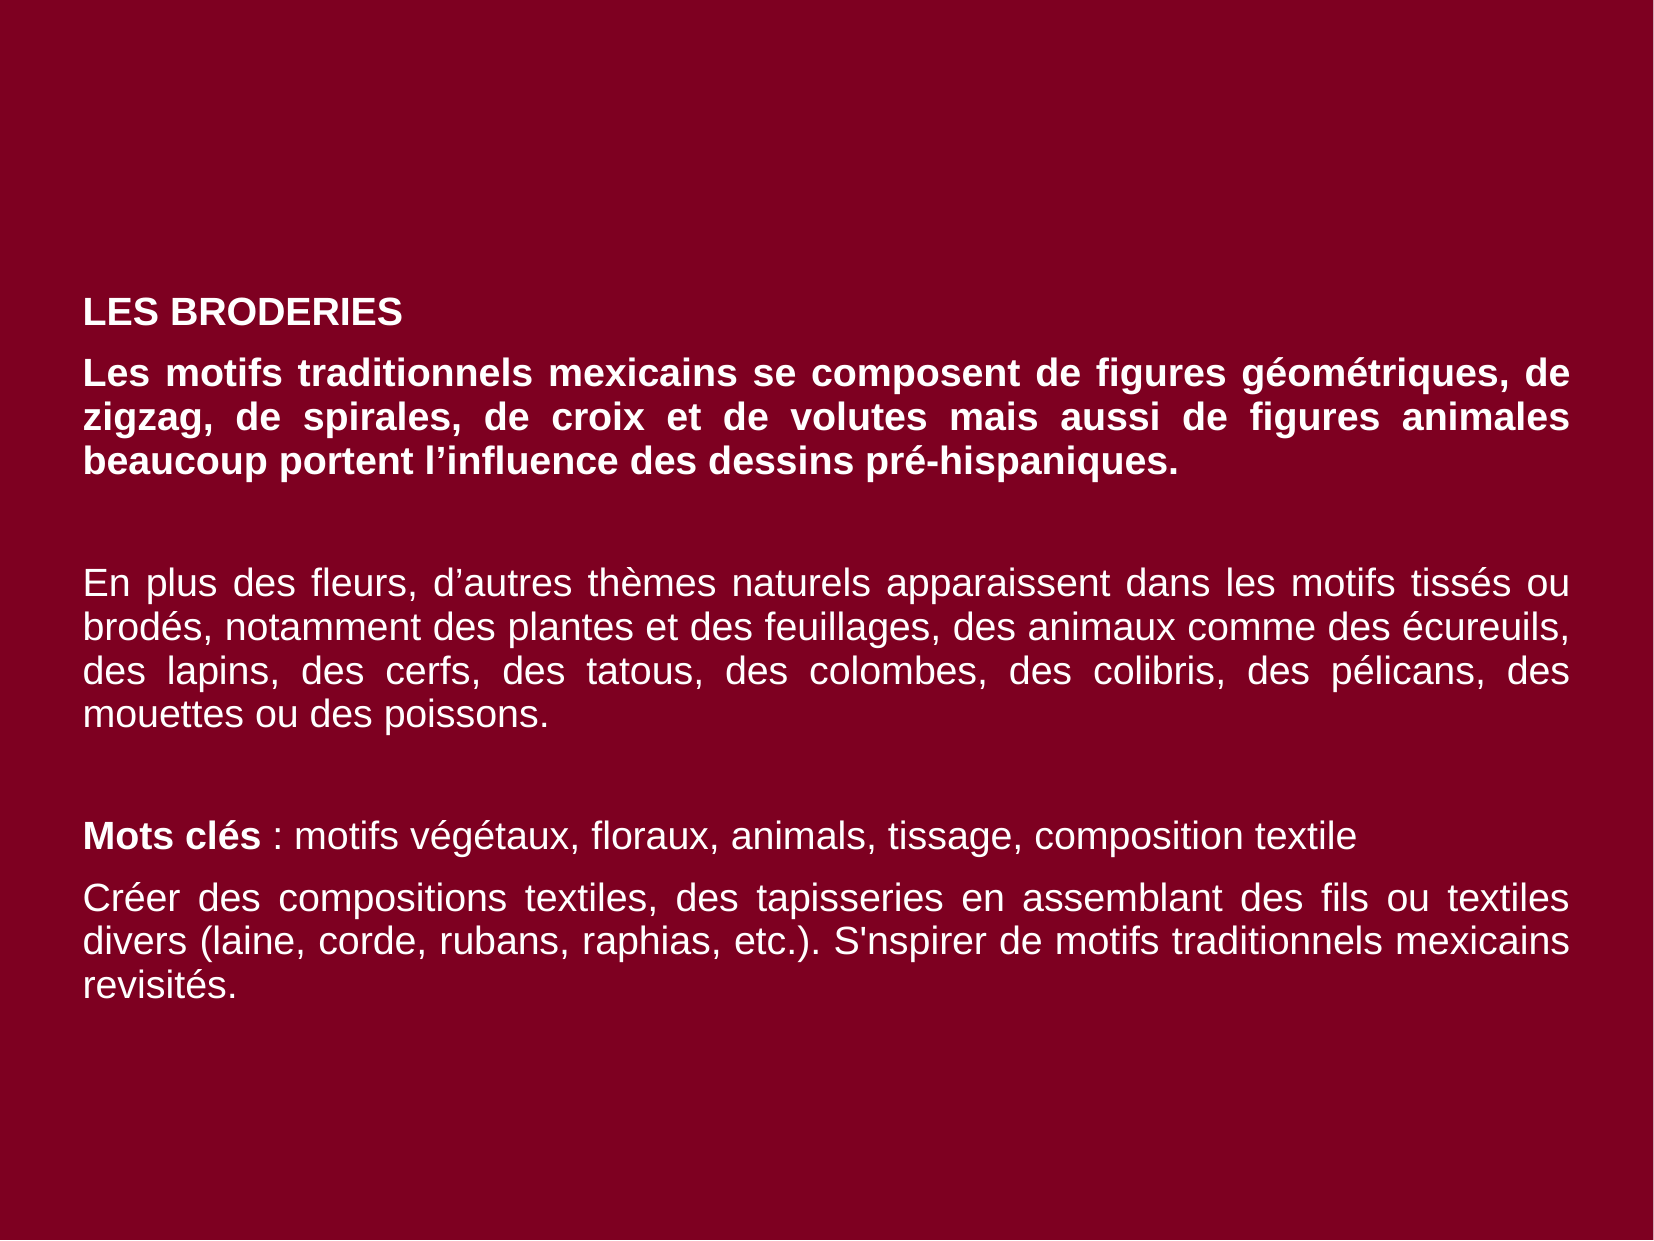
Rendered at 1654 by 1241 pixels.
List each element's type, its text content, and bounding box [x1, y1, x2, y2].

list LES BRODERIES Les motifs traditionnels mexicains se composent de figures géométriques, de zigzag, de spirales, de croix et de volutes mais aussi de figures animales beaucoup portent l’influence des dessins pré-hispaniques. En plus des fleurs, d’autres thèmes naturels apparaissent dans les motifs tissés ou brodés, notamment des plantes et des feuillages, des animaux comme des écureuils, des lapins, des cerfs, des tatous, des colombes, des colibris, des pélicans, des mouettes ou des poissons. Mots clés : motifs végétaux, floraux, animals, tissage, composition textile Créer des compositions textiles, des tapisseries en assemblant des fils ou textiles divers (laine, corde, rubans, raphias, etc.). S'nspirer de motifs traditionnels mexicains revisités. [82, 290, 1571, 1010]
